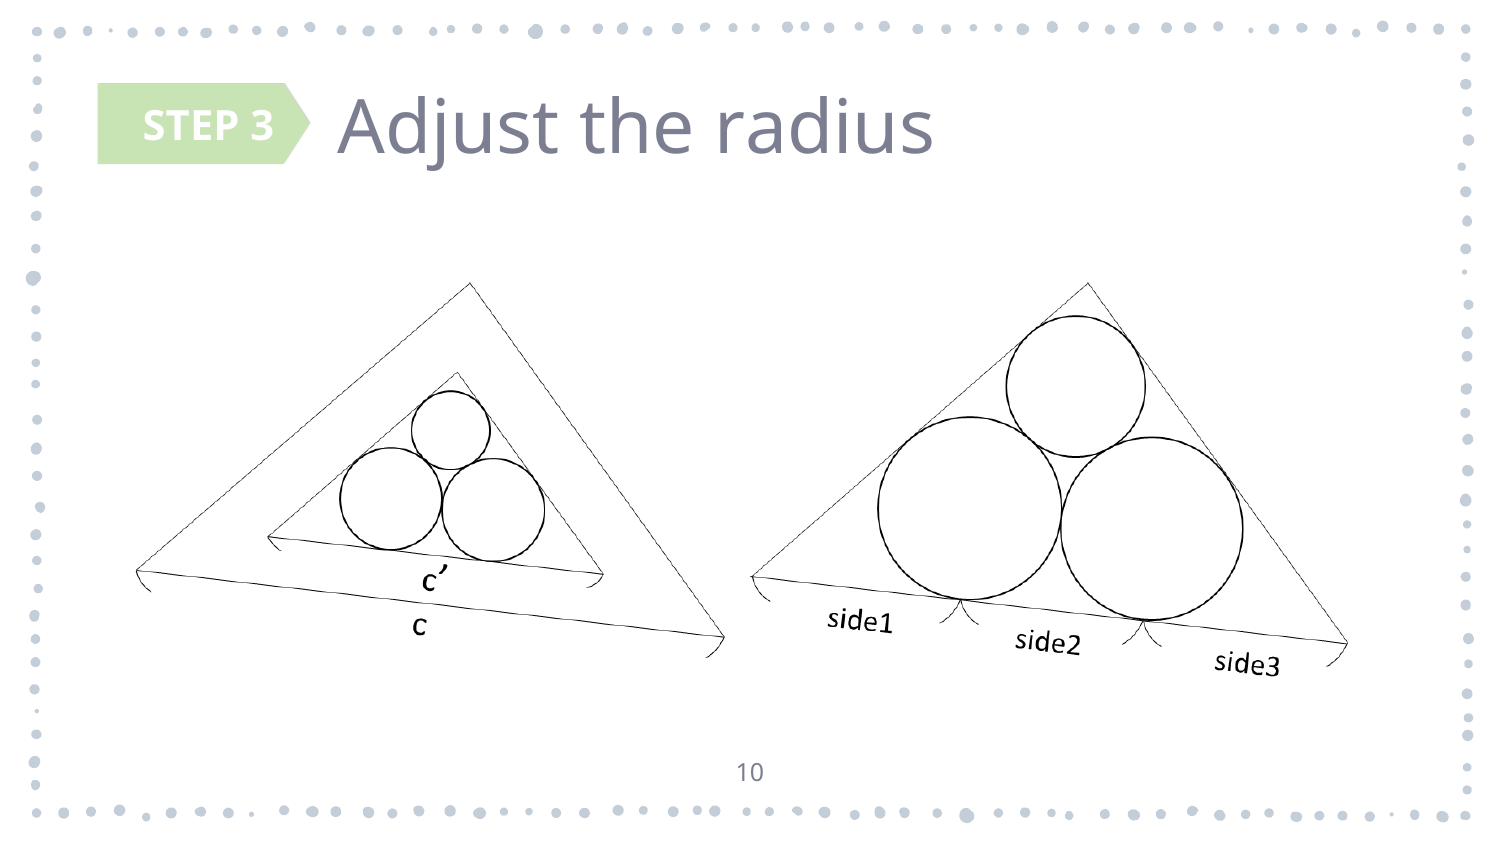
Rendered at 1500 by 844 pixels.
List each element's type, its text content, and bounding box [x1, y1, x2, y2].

text_box 10 [0, 741, 1500, 807]
text_box STEP 3 [97, 83, 310, 165]
text_box Adjust the radius [322, 70, 1073, 177]
picture [750, 282, 1348, 706]
picture [135, 282, 725, 668]
